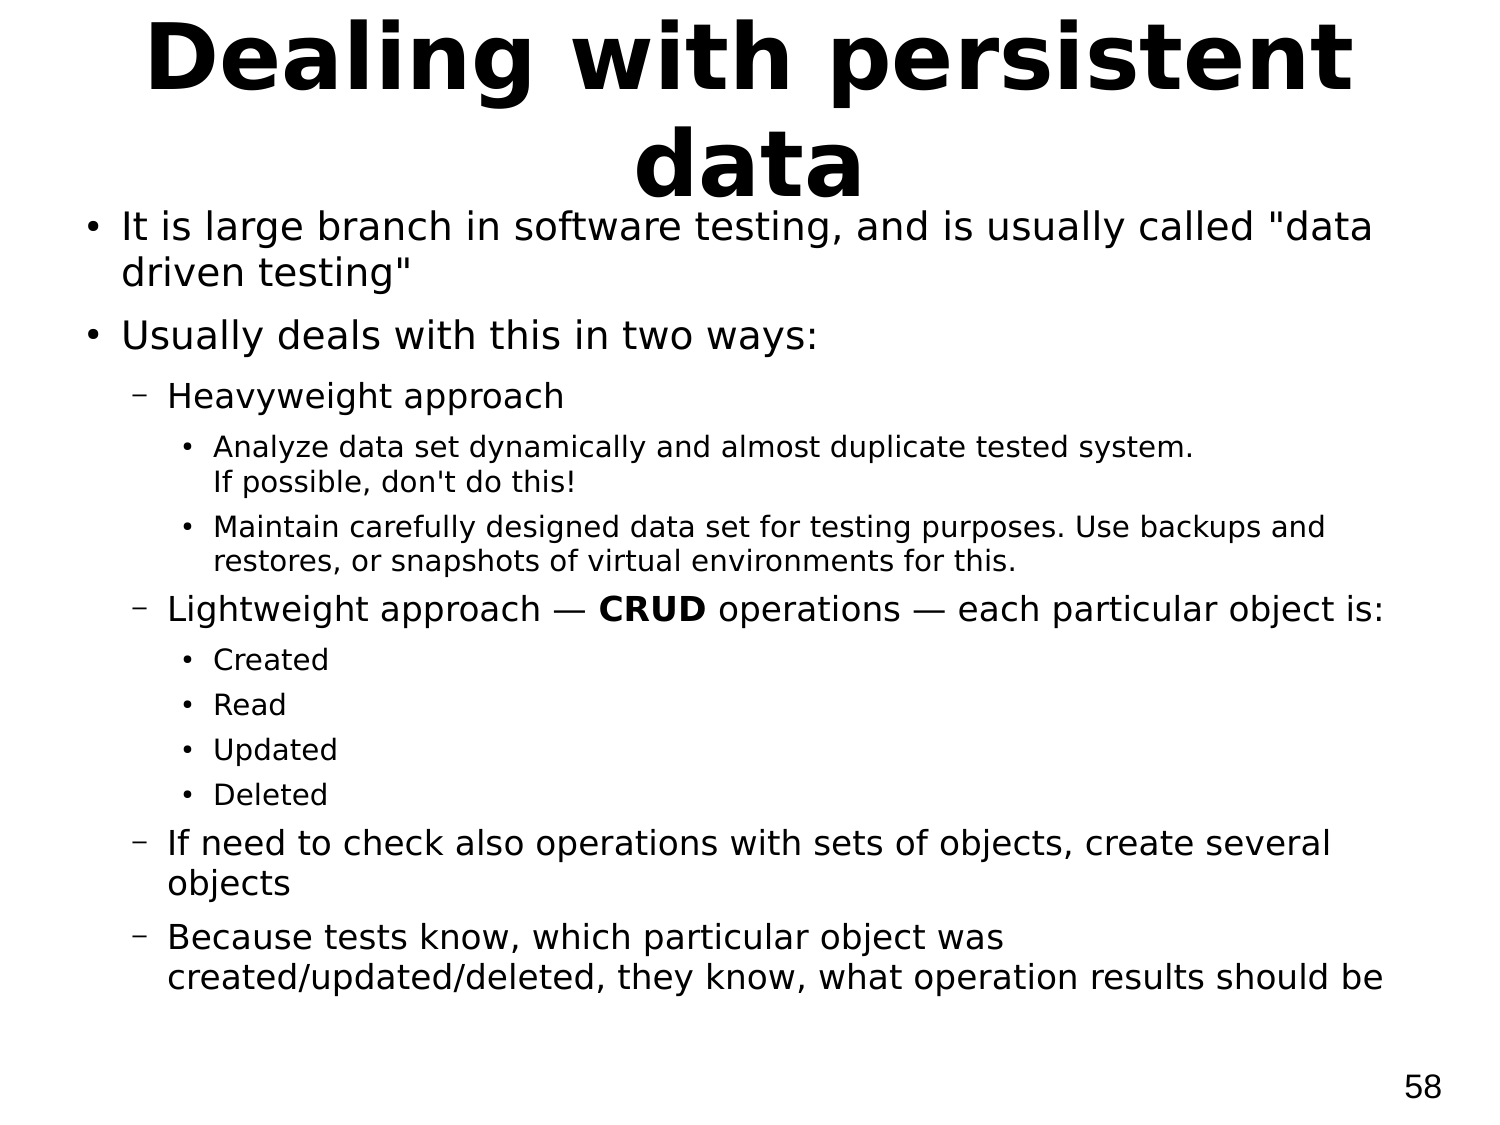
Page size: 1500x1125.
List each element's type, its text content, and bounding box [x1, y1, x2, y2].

list It is large branch in software testing, and is usually called "data driven testing" Usually deals with this in two ways: Heavyweight approach Analyze data set dynamically and almost duplicate tested system. If possible, don't do this! Maintain carefully designed data set for testing purposes. Use backups and restores, or snapshots of virtual environments for this. Lightweight approach — CRUD operations — each particular object is: Created Read Updated Deleted If need to check also operations with sets of objects, create several objects Because tests know, which particular object was created/updated/deleted, they know, what operation results should be [75, 204, 1395, 1075]
title Dealing with persistent data [75, 3, 1425, 218]
